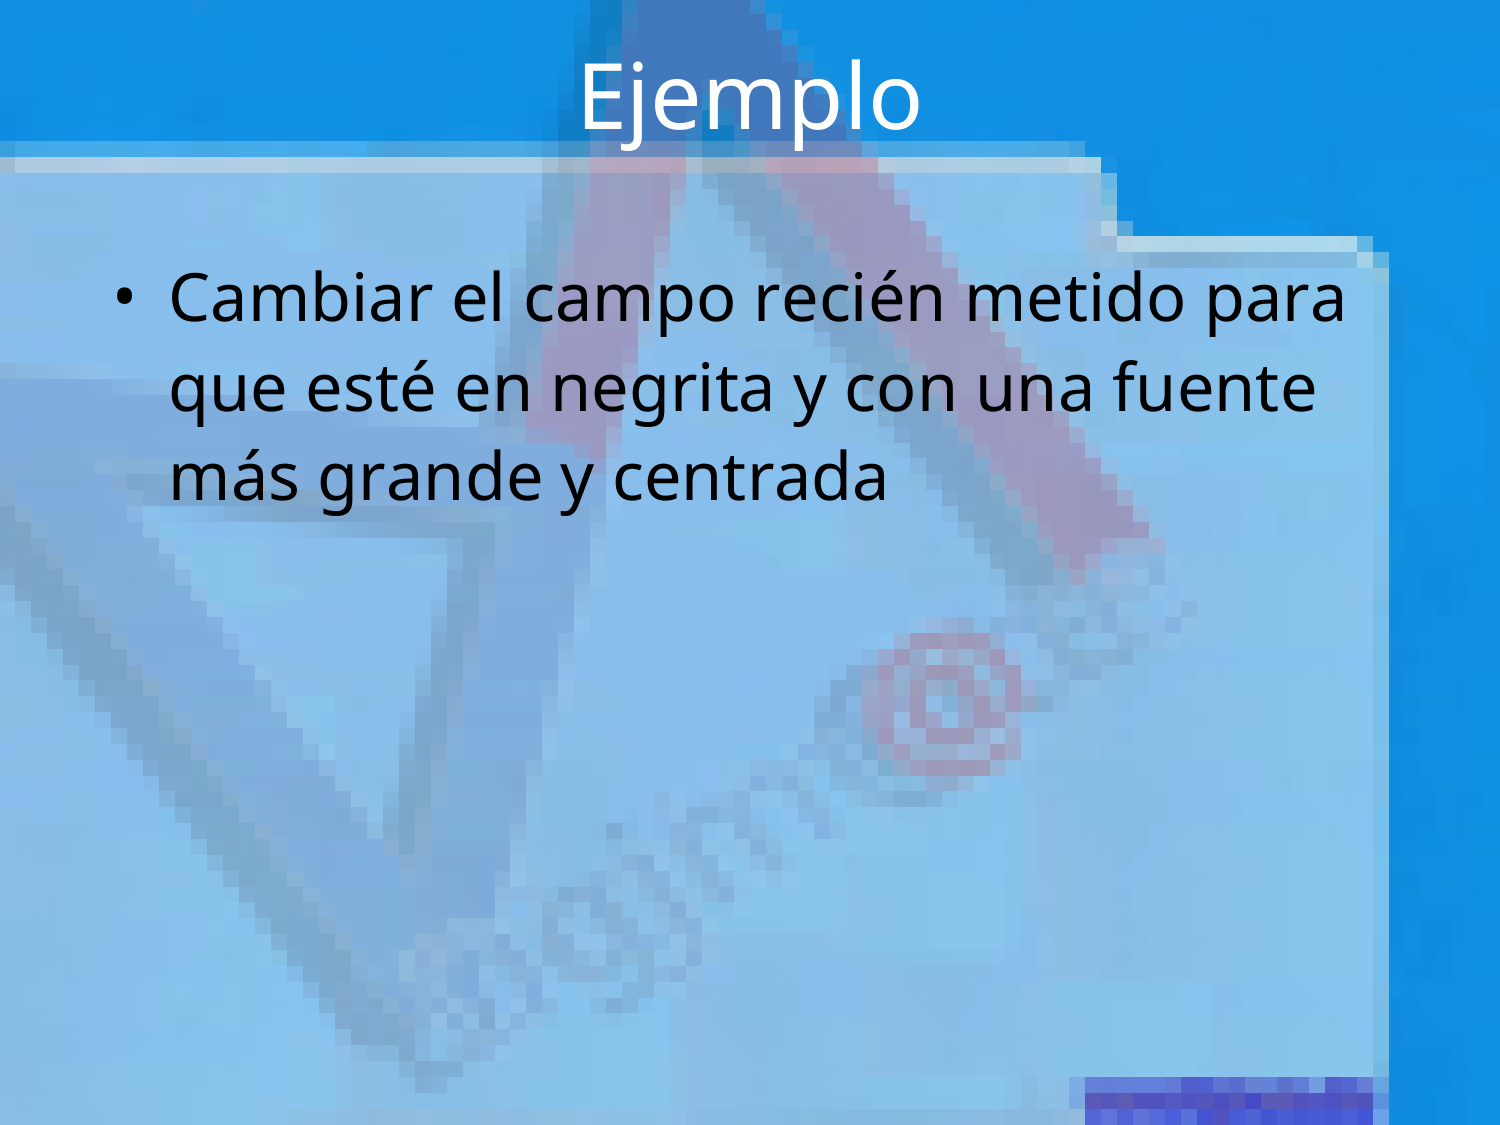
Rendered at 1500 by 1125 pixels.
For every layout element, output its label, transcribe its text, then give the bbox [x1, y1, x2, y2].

picture [0, 0, 1500, 1125]
list Cambiar el campo recién metido para que esté en negrita y con una fuente más grande y centrada [112, 249, 1388, 1001]
title Ejemplo [112, 0, 1388, 214]
